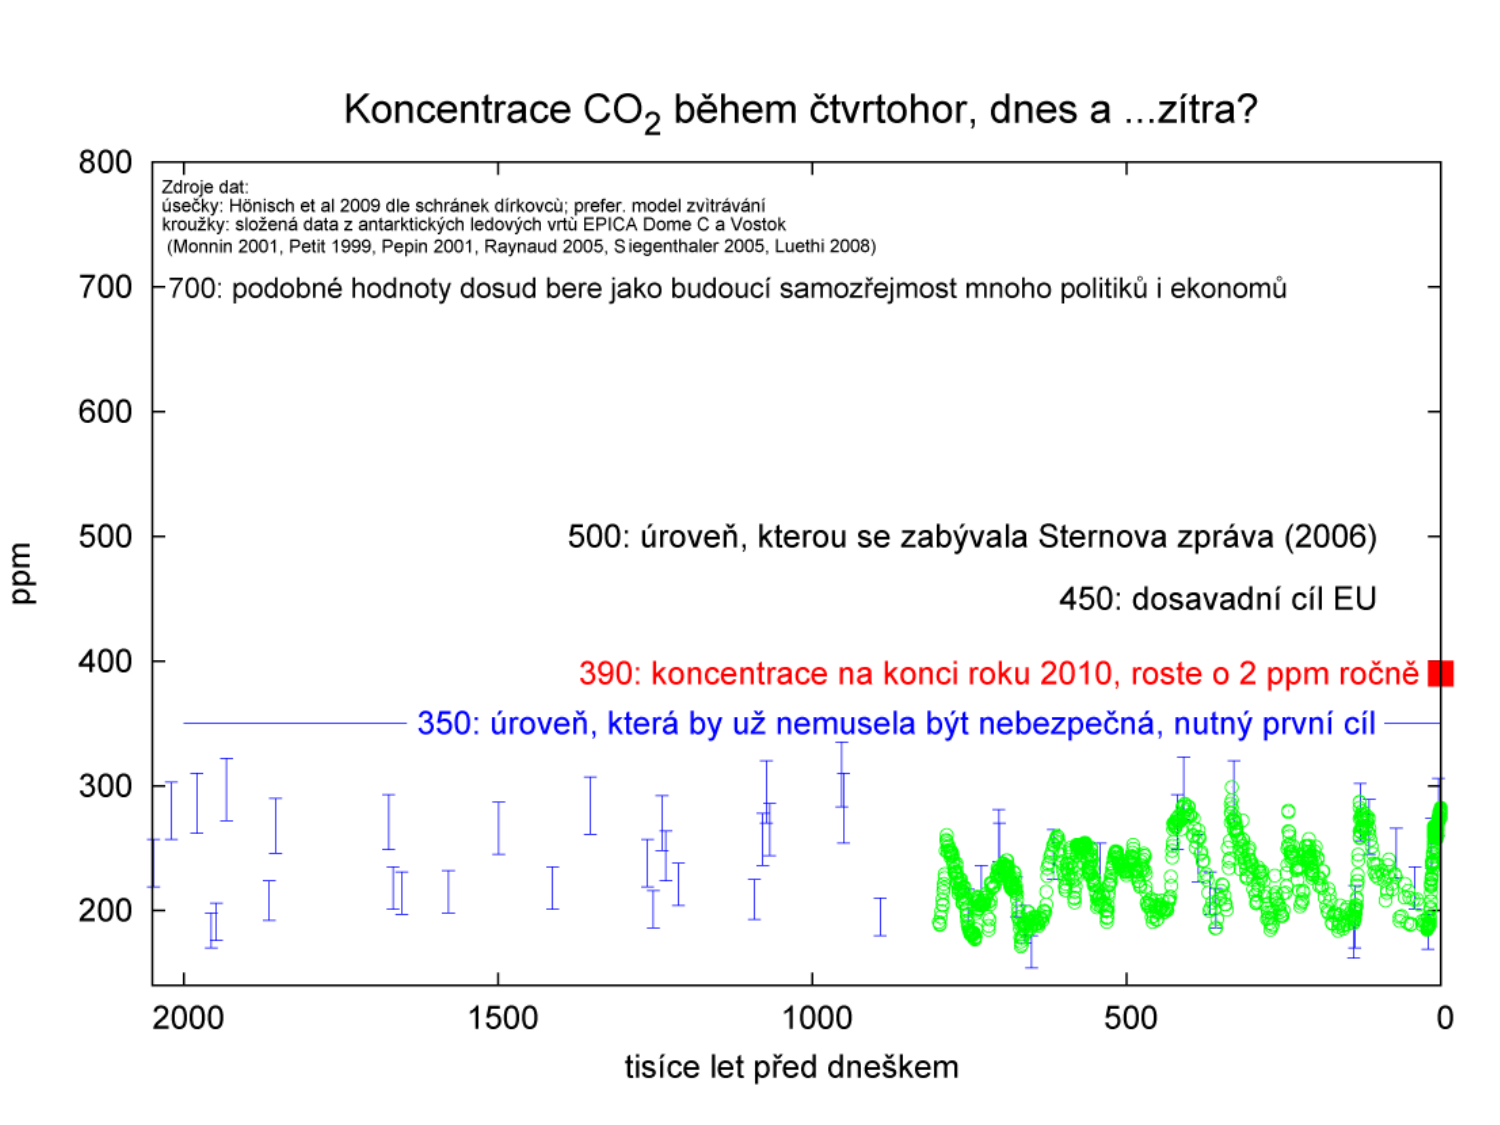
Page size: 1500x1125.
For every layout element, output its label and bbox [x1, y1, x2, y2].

picture [0, 88, 1500, 1089]
